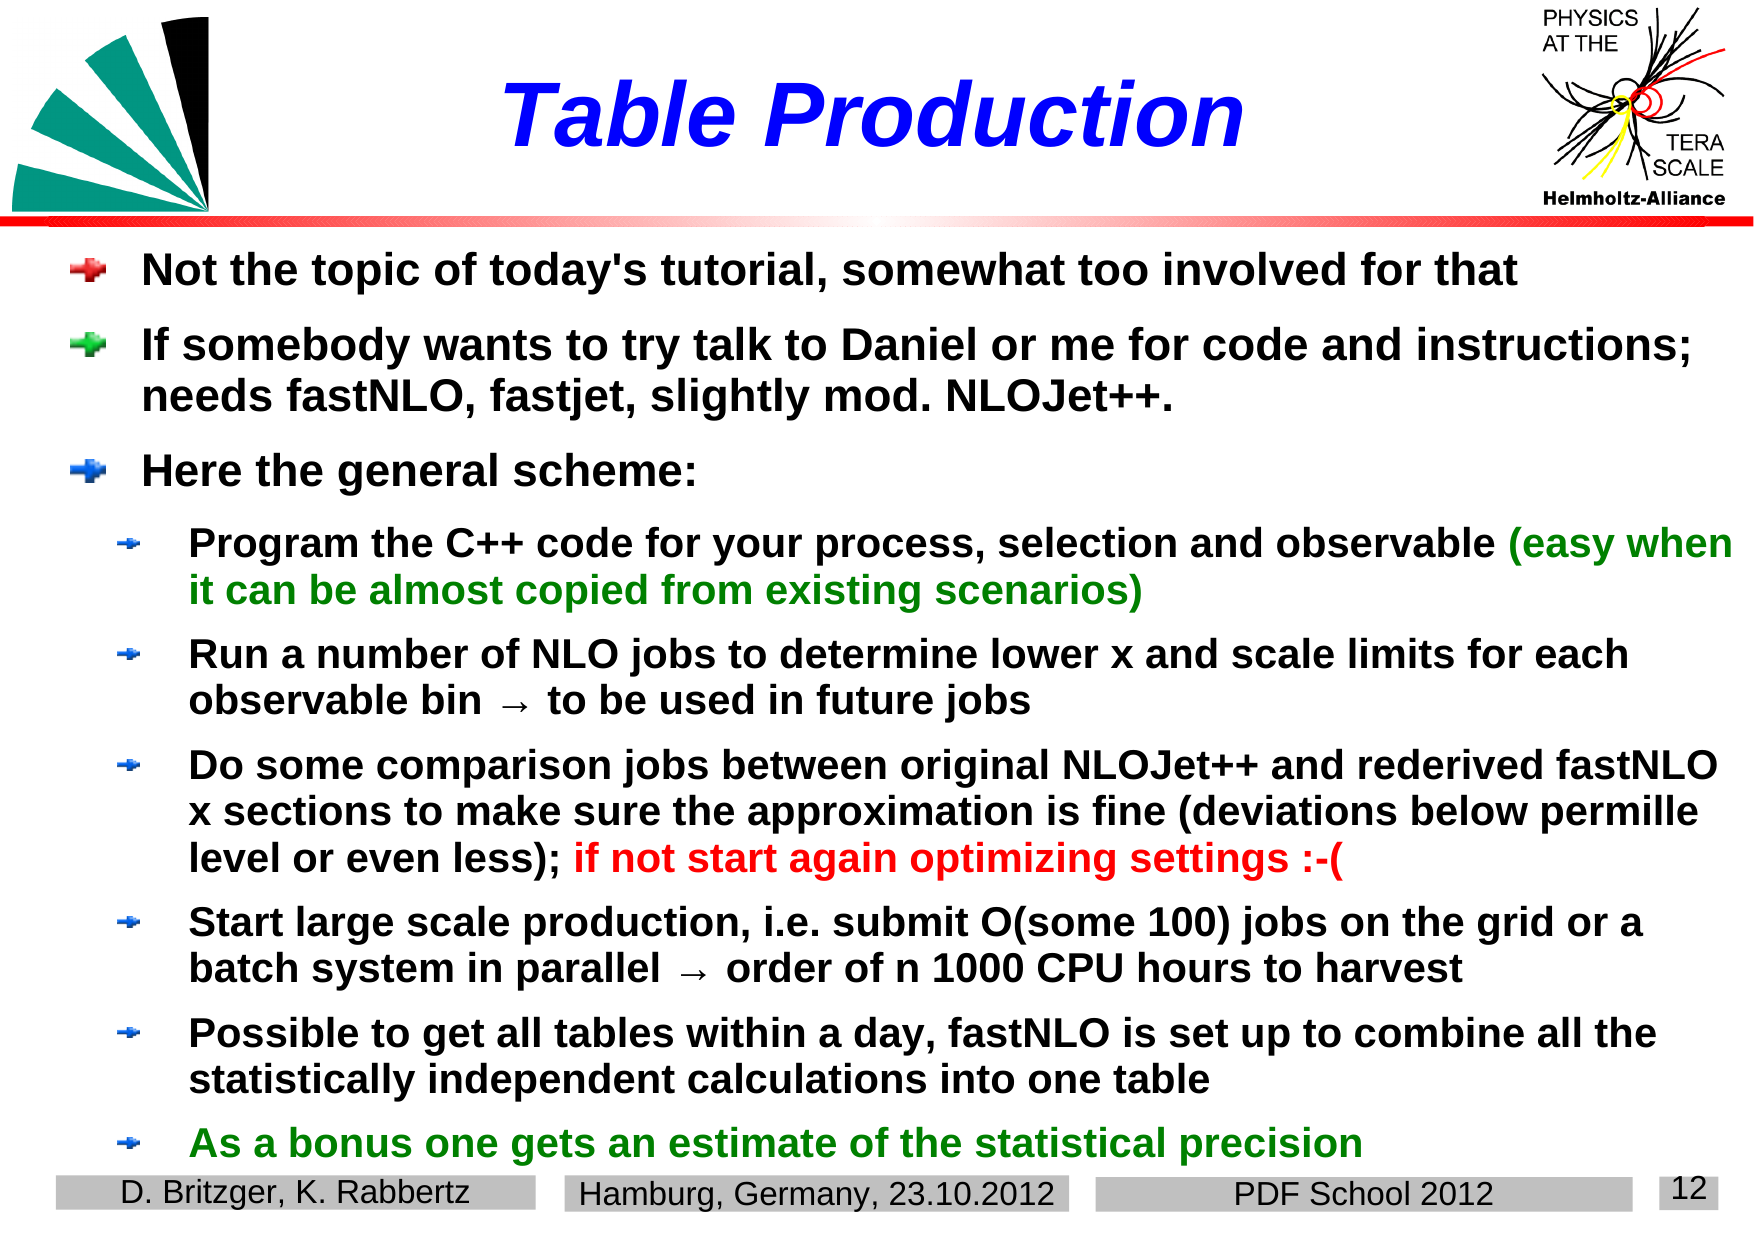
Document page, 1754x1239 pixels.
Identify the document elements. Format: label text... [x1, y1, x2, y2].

picture [12, 17, 209, 214]
list Not the topic of today's tutorial, somewhat too involved for that If somebody wants to try talk to Daniel or me for code and instructions; needs fastNLO, fastjet, slightly mod. NLOJet++. Here the general scheme: Program the C++ code for your process, selection and observable (easy when it can be almost copied from existing scenarios) Run a number of NLO jobs to determine lower x and scale limits for each observable bin → to be used in future jobs Do some comparison jobs between original NLOJet++ and rederived fastNLO x sections to make sure the approximation is fine (deviations below permille level or even less); if not start again optimizing settings :-( Start large scale production, i.e. submit O(some 100) jobs on the grid or a batch system in parallel → order of n 1000 CPU hours to harvest Possible to get all tables within a day, fastNLO is set up to combine all the statistically independent calculations into one table As a bonus one gets an estimate of the statistical precision [11, 244, 1736, 1167]
picture [1524, 0, 1742, 216]
title Table Production [220, 16, 1525, 213]
